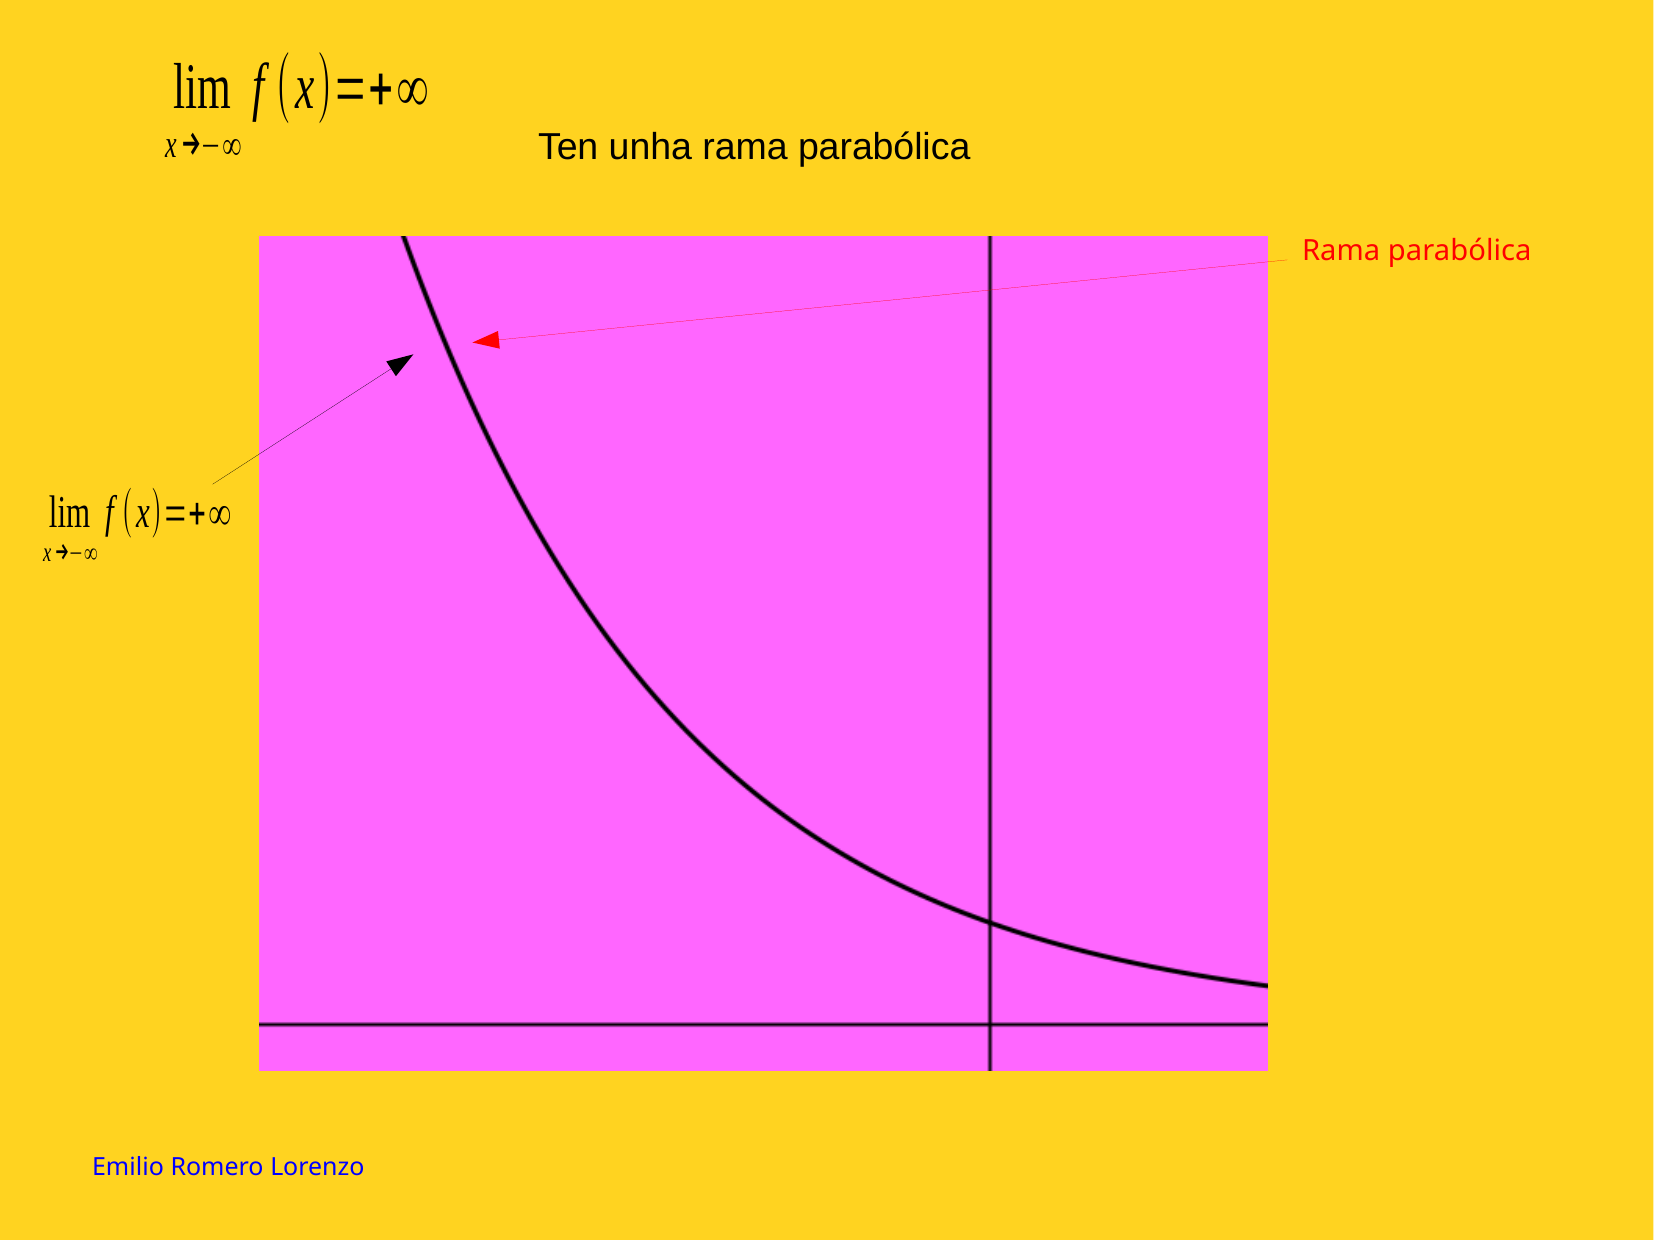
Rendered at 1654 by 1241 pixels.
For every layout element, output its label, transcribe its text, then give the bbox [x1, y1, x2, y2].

picture [259, 236, 1268, 1071]
chart [35, 484, 240, 567]
chart [154, 47, 441, 166]
text_box Rama parabólica [1287, 221, 1543, 284]
text_box Emilio Romero Lorenzo [69, 1133, 378, 1205]
text_box Ten unha rama parabólica [512, 118, 986, 175]
